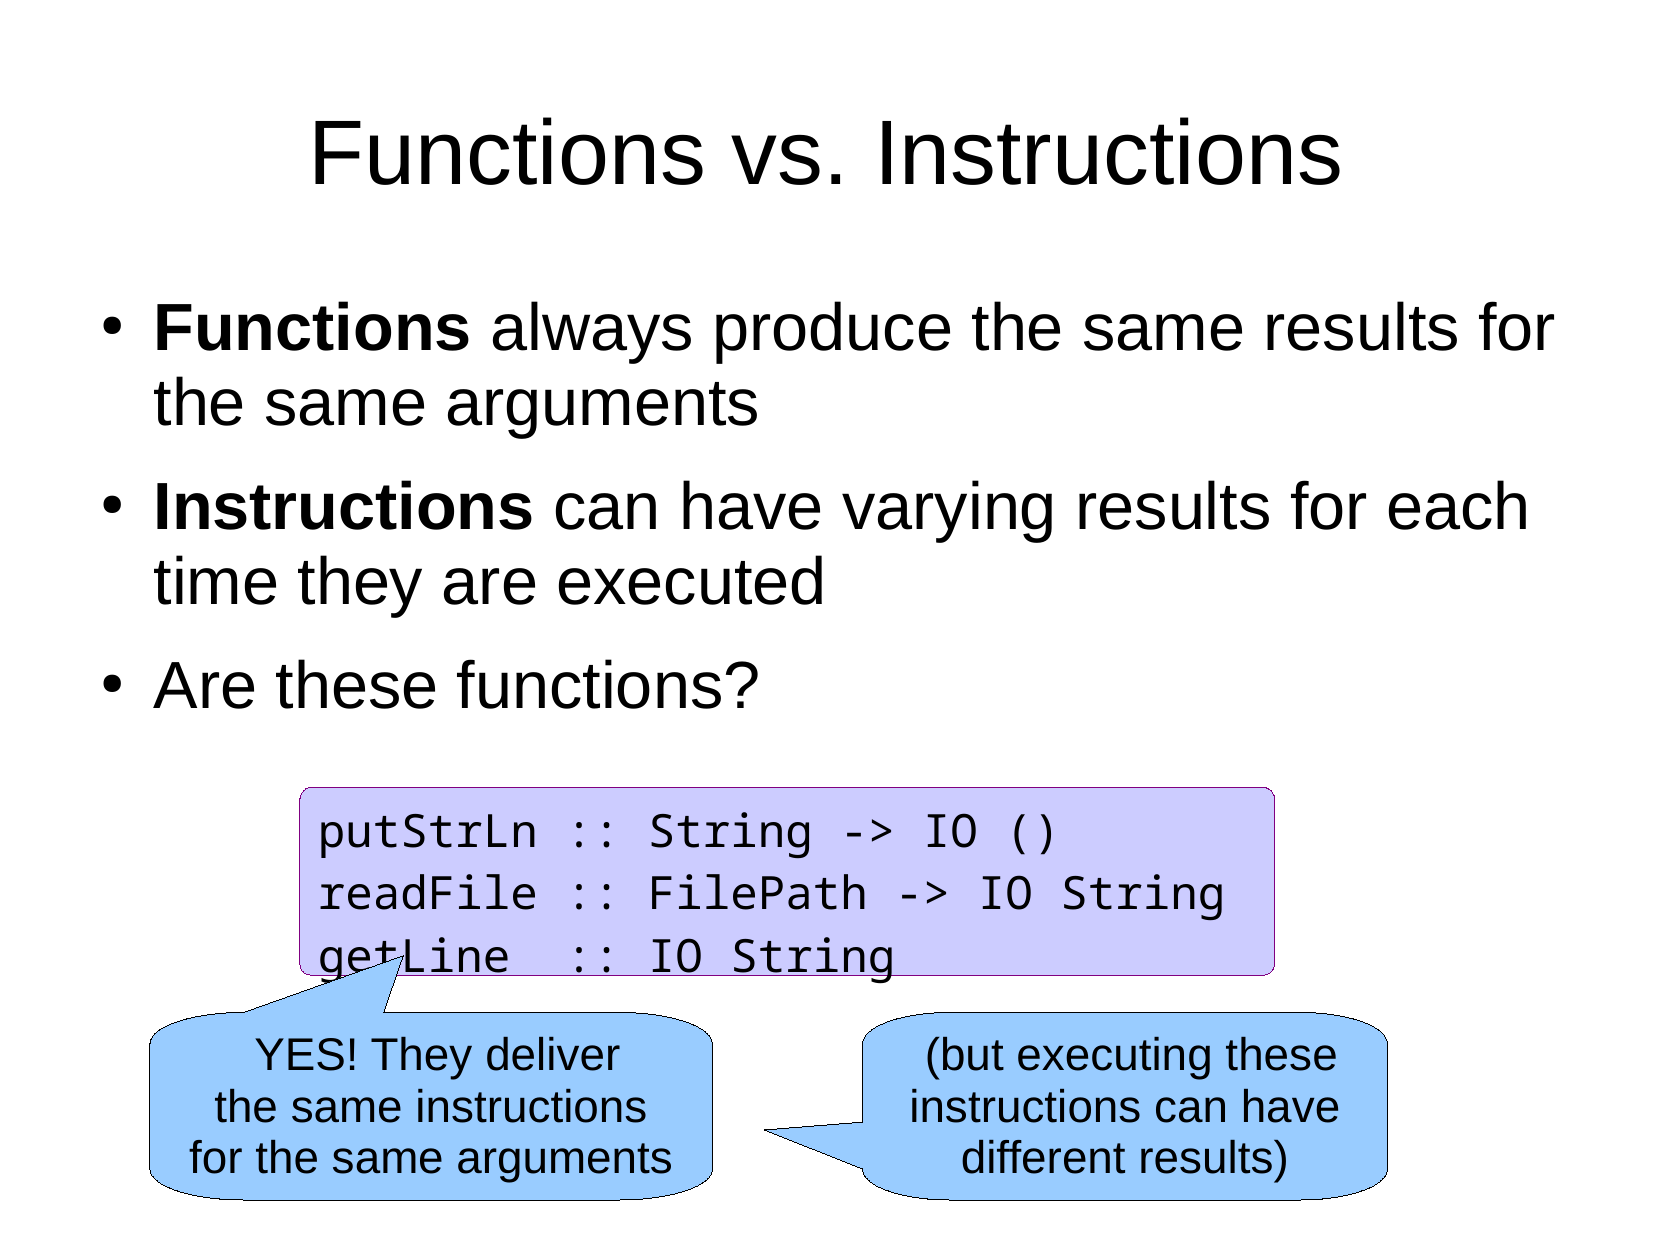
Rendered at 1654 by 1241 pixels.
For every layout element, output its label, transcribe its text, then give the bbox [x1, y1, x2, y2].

list Functions always produce the same results for the same arguments Instructions can have varying results for each time they are executed Are these functions? [82, 290, 1571, 1109]
text_box (but executing these instructions can have different results) [764, 1012, 1388, 1201]
text_box YES! They deliver the same instructions for the same arguments [149, 955, 713, 1201]
text_box putStrLn :: String -> IO () readFile :: FilePath -> IO String getLine :: IO String [299, 787, 1275, 976]
title Functions vs. Instructions [82, 56, 1571, 250]
